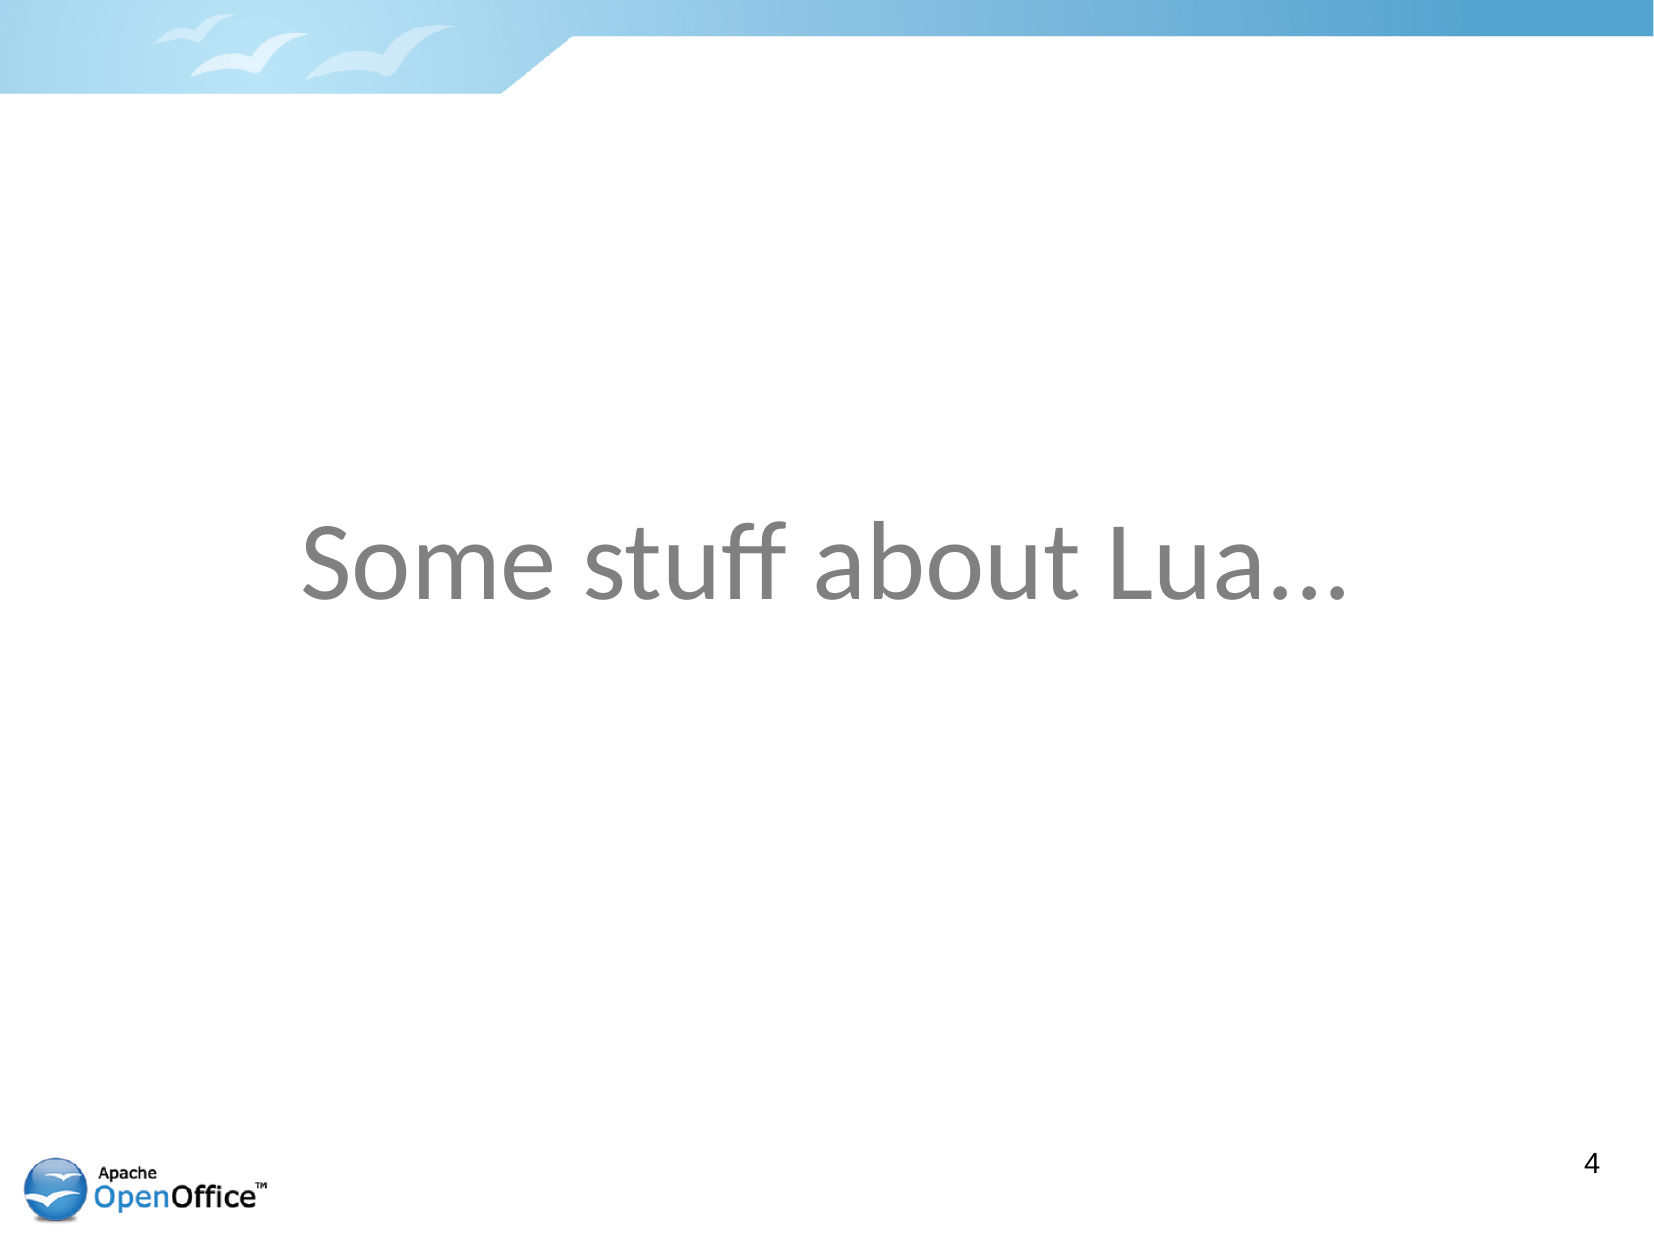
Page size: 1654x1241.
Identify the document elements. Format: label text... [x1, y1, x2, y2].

list Some stuff about Lua... [82, 372, 1571, 968]
picture [0, 0, 1654, 1241]
